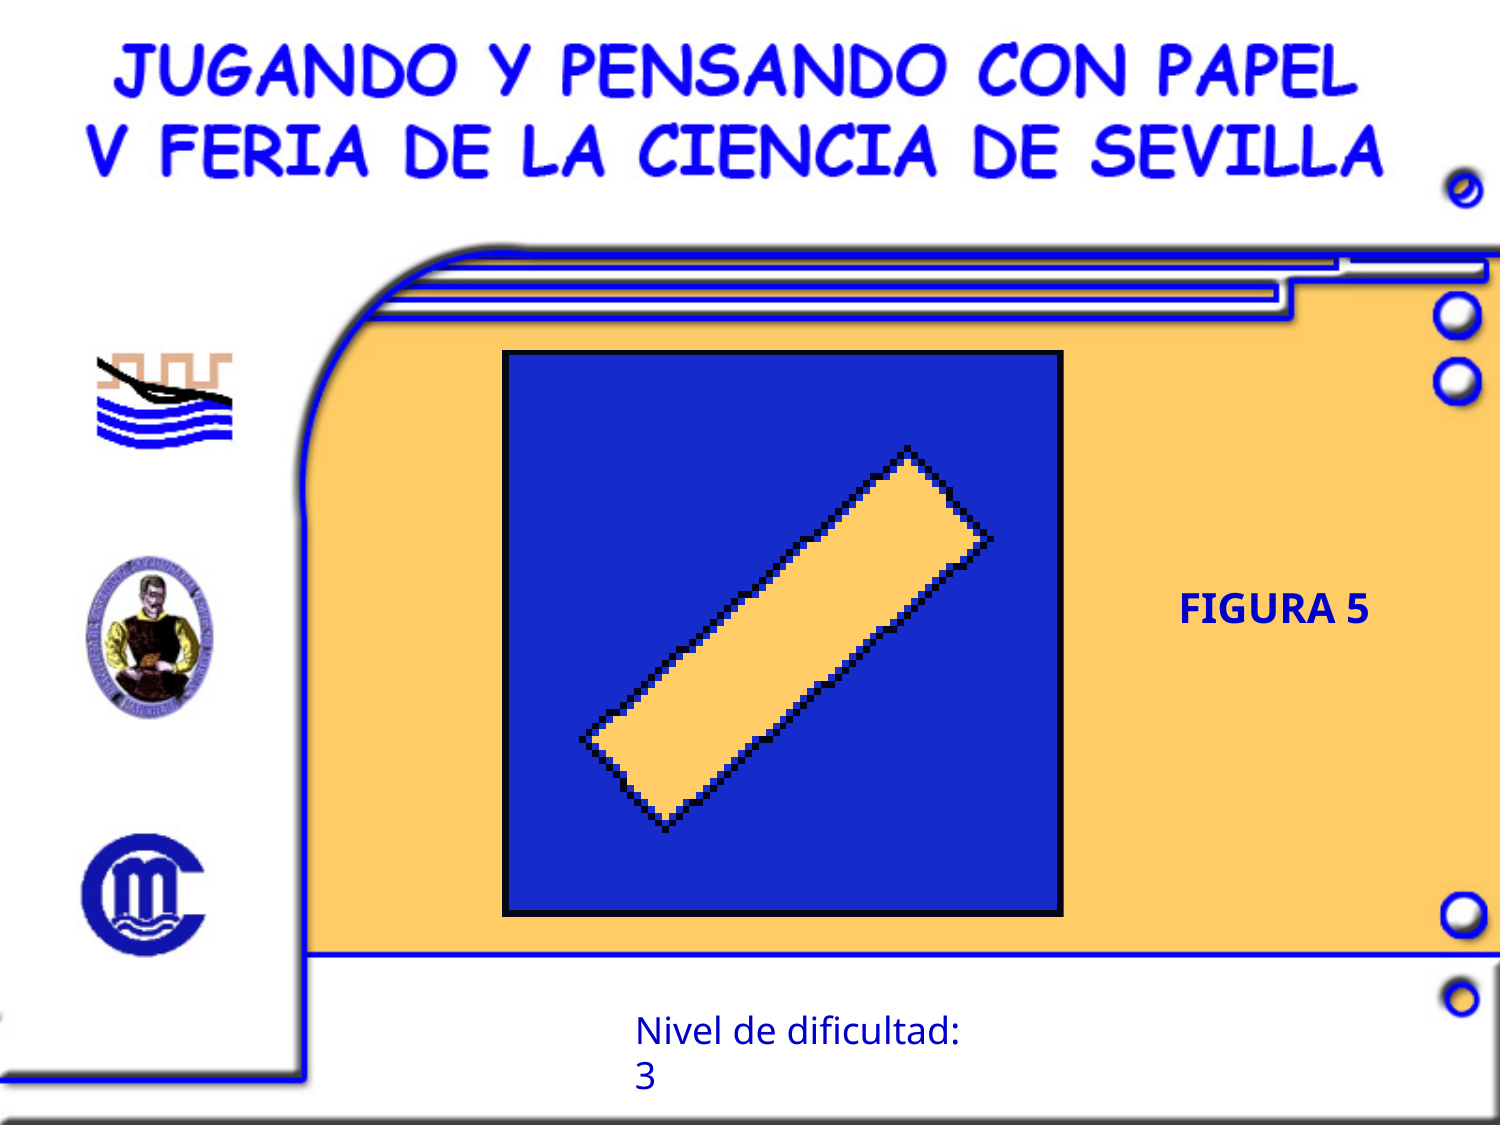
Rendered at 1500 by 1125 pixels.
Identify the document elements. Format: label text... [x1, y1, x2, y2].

text_box Nivel de dificultad: 3 [620, 999, 987, 1105]
text_box FIGURA 5 [1163, 574, 1400, 640]
picture [0, 0, 1500, 1125]
